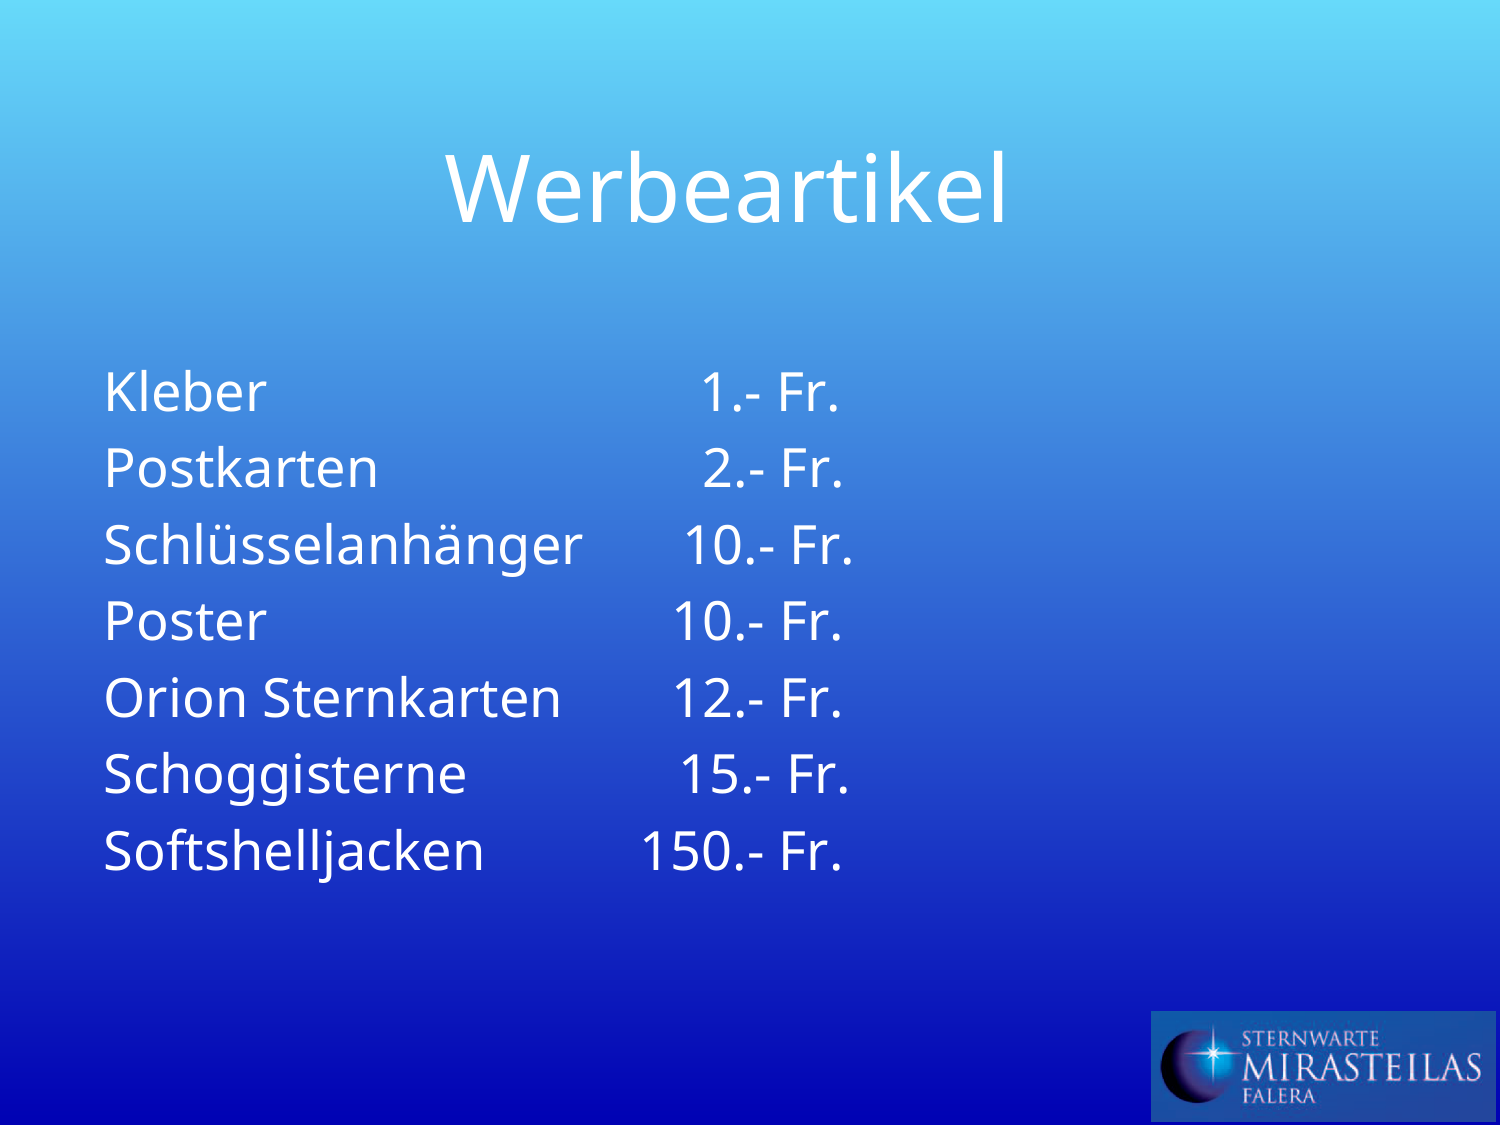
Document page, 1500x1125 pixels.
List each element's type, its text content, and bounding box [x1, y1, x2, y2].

text_box Kleber 1.- Fr. Postkarten 2.- Fr. Schlüsselanhänger 10.- Fr. Poster 10.- Fr. Orion Sternkarten 12.- Fr. Schoggisterne 15.- Fr. Softshelljacken 150.- Fr. [88, 349, 1424, 941]
text_box Werbeartikel [53, 148, 1404, 242]
picture [1151, 1011, 1496, 1122]
